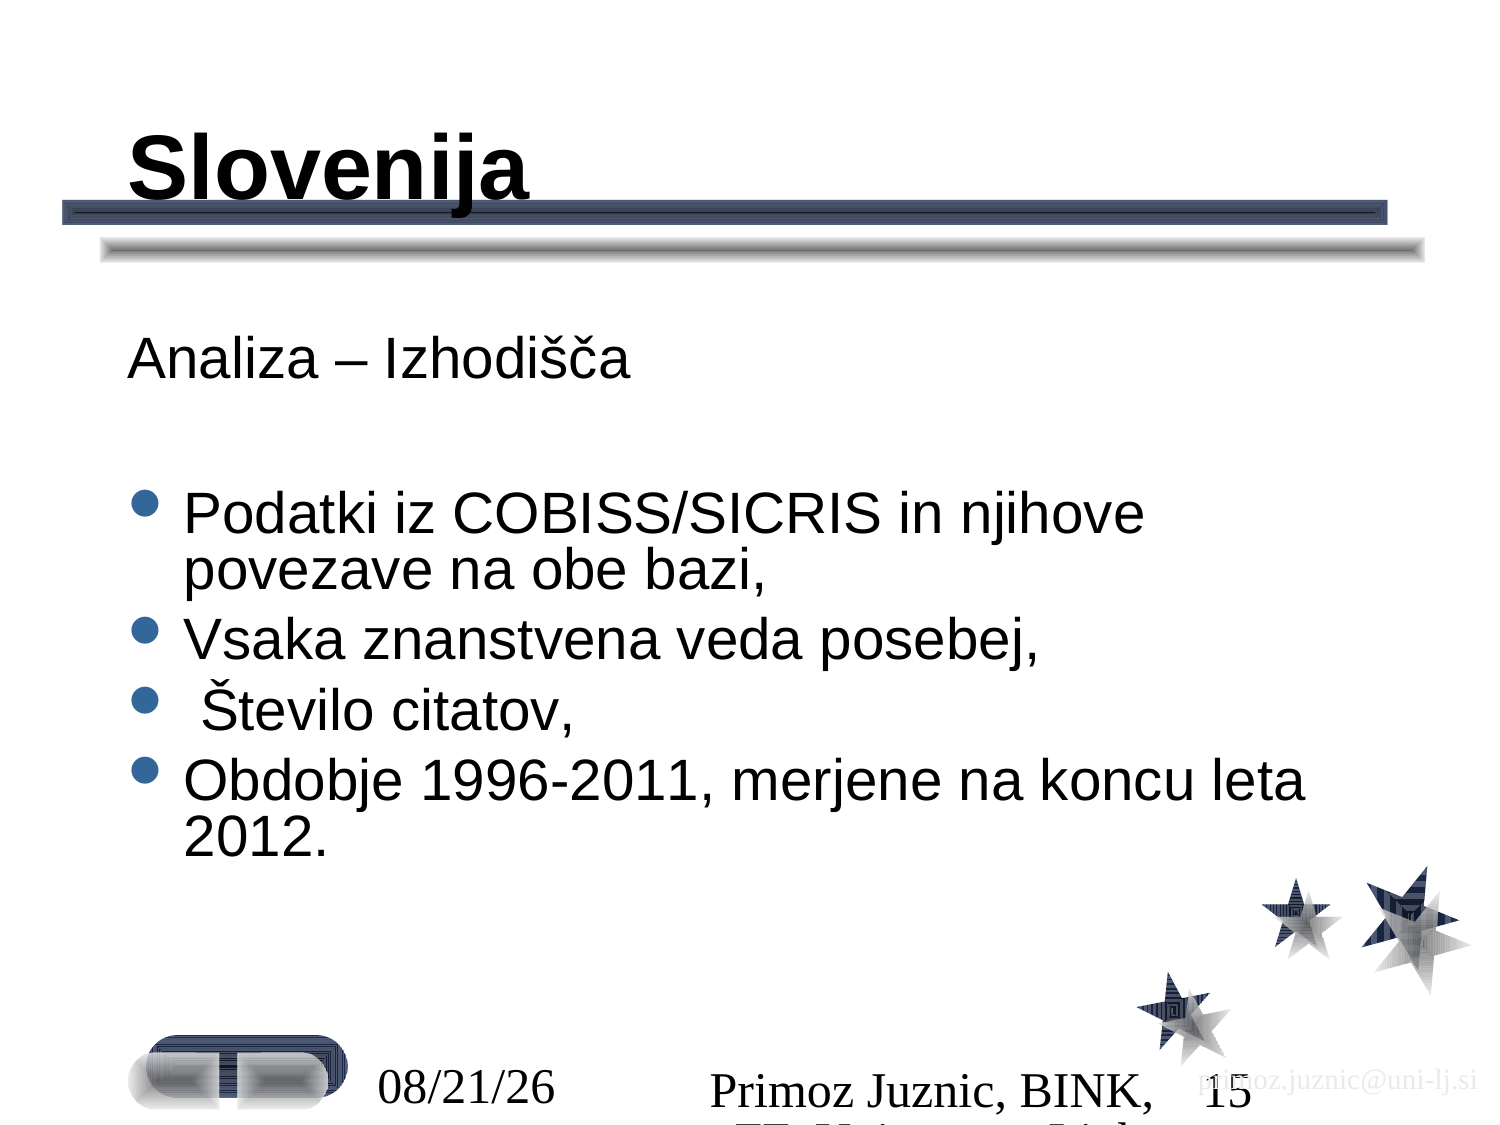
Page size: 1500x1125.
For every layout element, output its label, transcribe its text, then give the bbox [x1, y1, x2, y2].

title Slovenija [112, 37, 1388, 225]
list Analiza – Izhodišča Podatki iz COBISS/SICRIS in njihove povezave na obe bazi, Vsaka znanstvena veda posebej, Število citatov, Obdobje 1996-2011, merjene na koncu leta 2012. [112, 312, 1388, 988]
